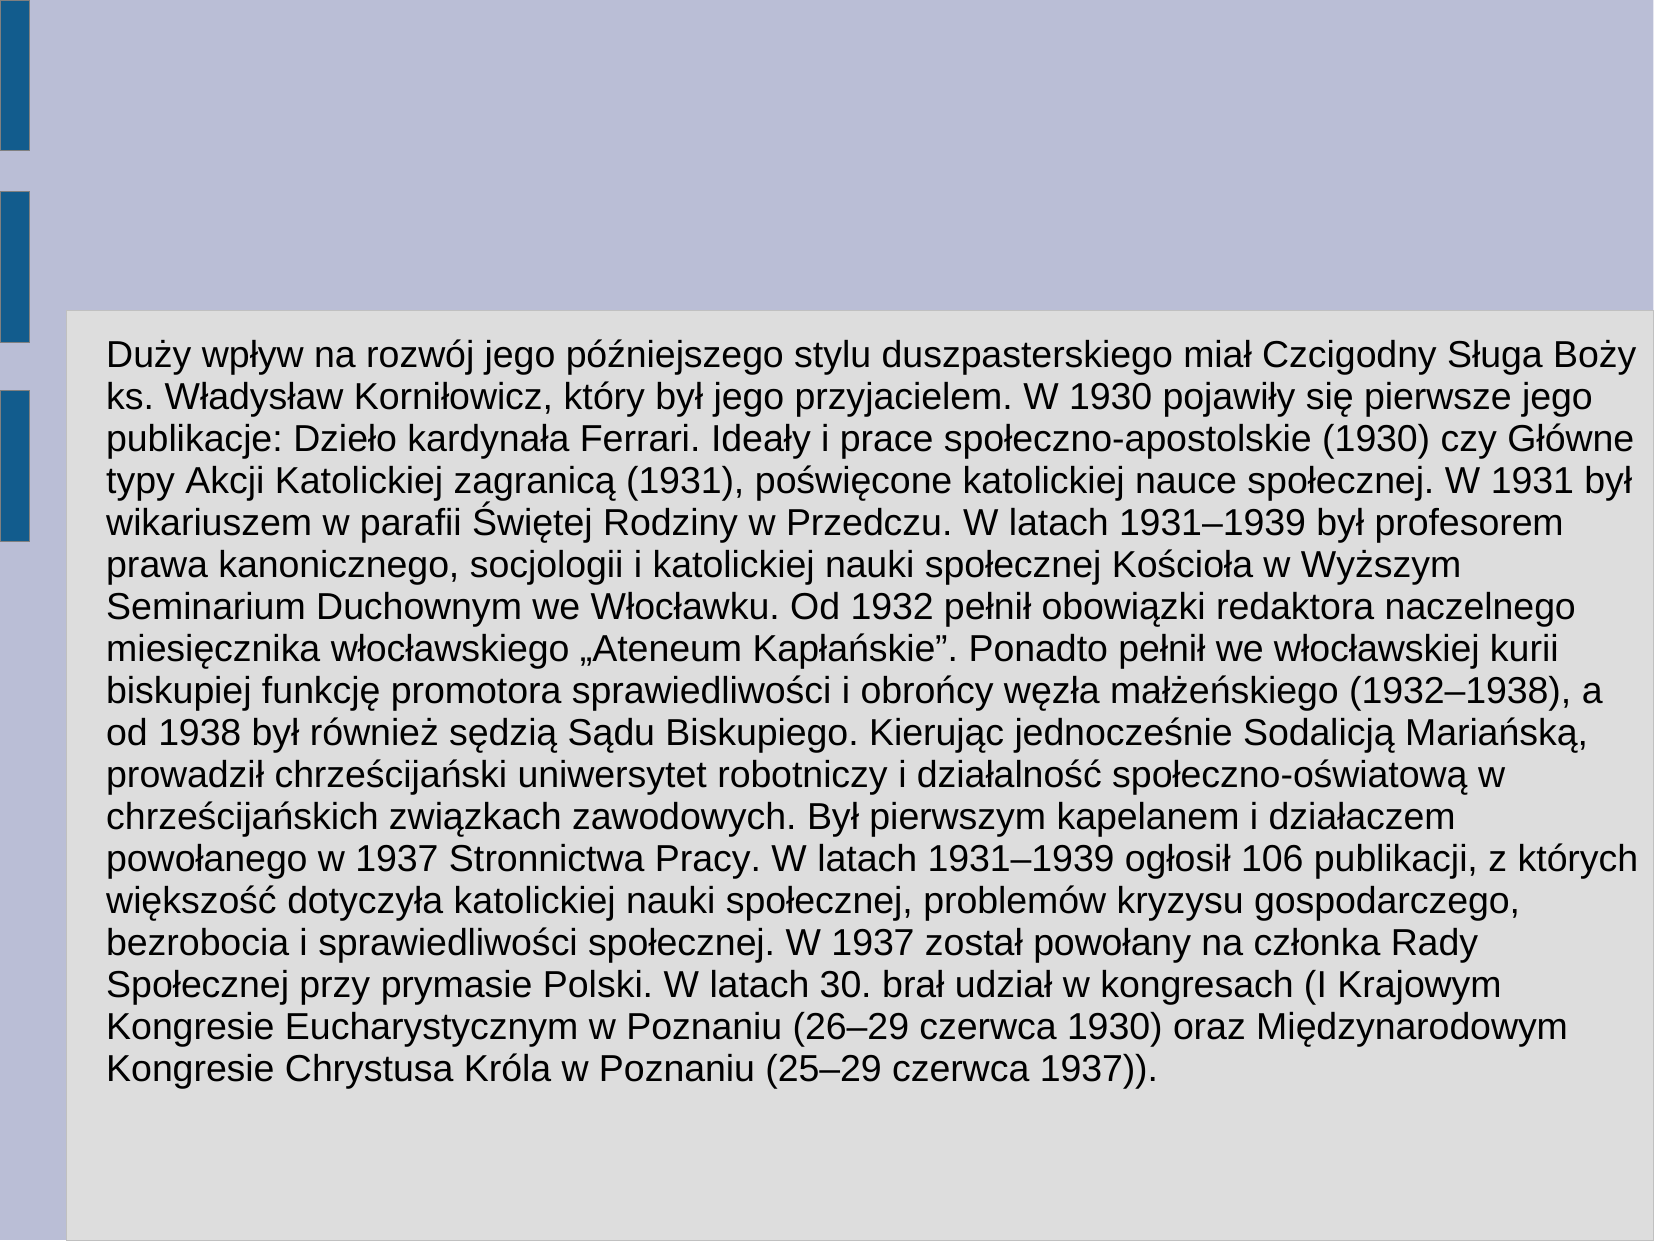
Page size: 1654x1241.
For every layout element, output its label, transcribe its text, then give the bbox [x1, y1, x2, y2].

list Duży wpływ na rozwój jego późniejszego stylu duszpasterskiego miał Czcigodny Sługa Boży ks. Władysław Korniłowicz, który był jego przyjacielem. W 1930 pojawiły się pierwsze jego publikacje: Dzieło kardynała Ferrari. Ideały i prace społeczno-apostolskie (1930) czy Główne typy Akcji Katolickiej zagranicą (1931), poświęcone katolickiej nauce społecznej. W 1931 był wikariuszem w parafii Świętej Rodziny w Przedczu. W latach 1931–1939 był profesorem prawa kanonicznego, socjologii i katolickiej nauki społecznej Kościoła w Wyższym Seminarium Duchownym we Włocławku. Od 1932 pełnił obowiązki redaktora naczelnego miesięcznika włocławskiego „Ateneum Kapłańskie”. Ponadto pełnił we włocławskiej kurii biskupiej funkcję promotora sprawiedliwości i obrońcy węzła małżeńskiego (1932–1938), a od 1938 był również sędzią Sądu Biskupiego. Kierując jednocześnie Sodalicją Mariańską, prowadził chrześcijański uniwersytet robotniczy i działalność społeczno-oświatową w chrześcijańskich związkach zawodowych. Był pierwszym kapelanem i działaczem powołanego w 1937 Stronnictwa Pracy. W latach 1931–1939 ogłosił 106 publikacji, z których większość dotyczyła katolickiej nauki społecznej, problemów kryzysu gospodarczego, bezrobocia i sprawiedliwości społecznej. W 1937 został powołany na członka Rady Społecznej przy prymasie Polski. W latach 30. brał udział w kongresach (I Krajowym Kongresie Eucharystycznym w Poznaniu (26–29 czerwca 1930) oraz Międzynarodowym Kongresie Chrystusa Króla w Poznaniu (25–29 czerwca 1937)). [35, 333, 1640, 1217]
